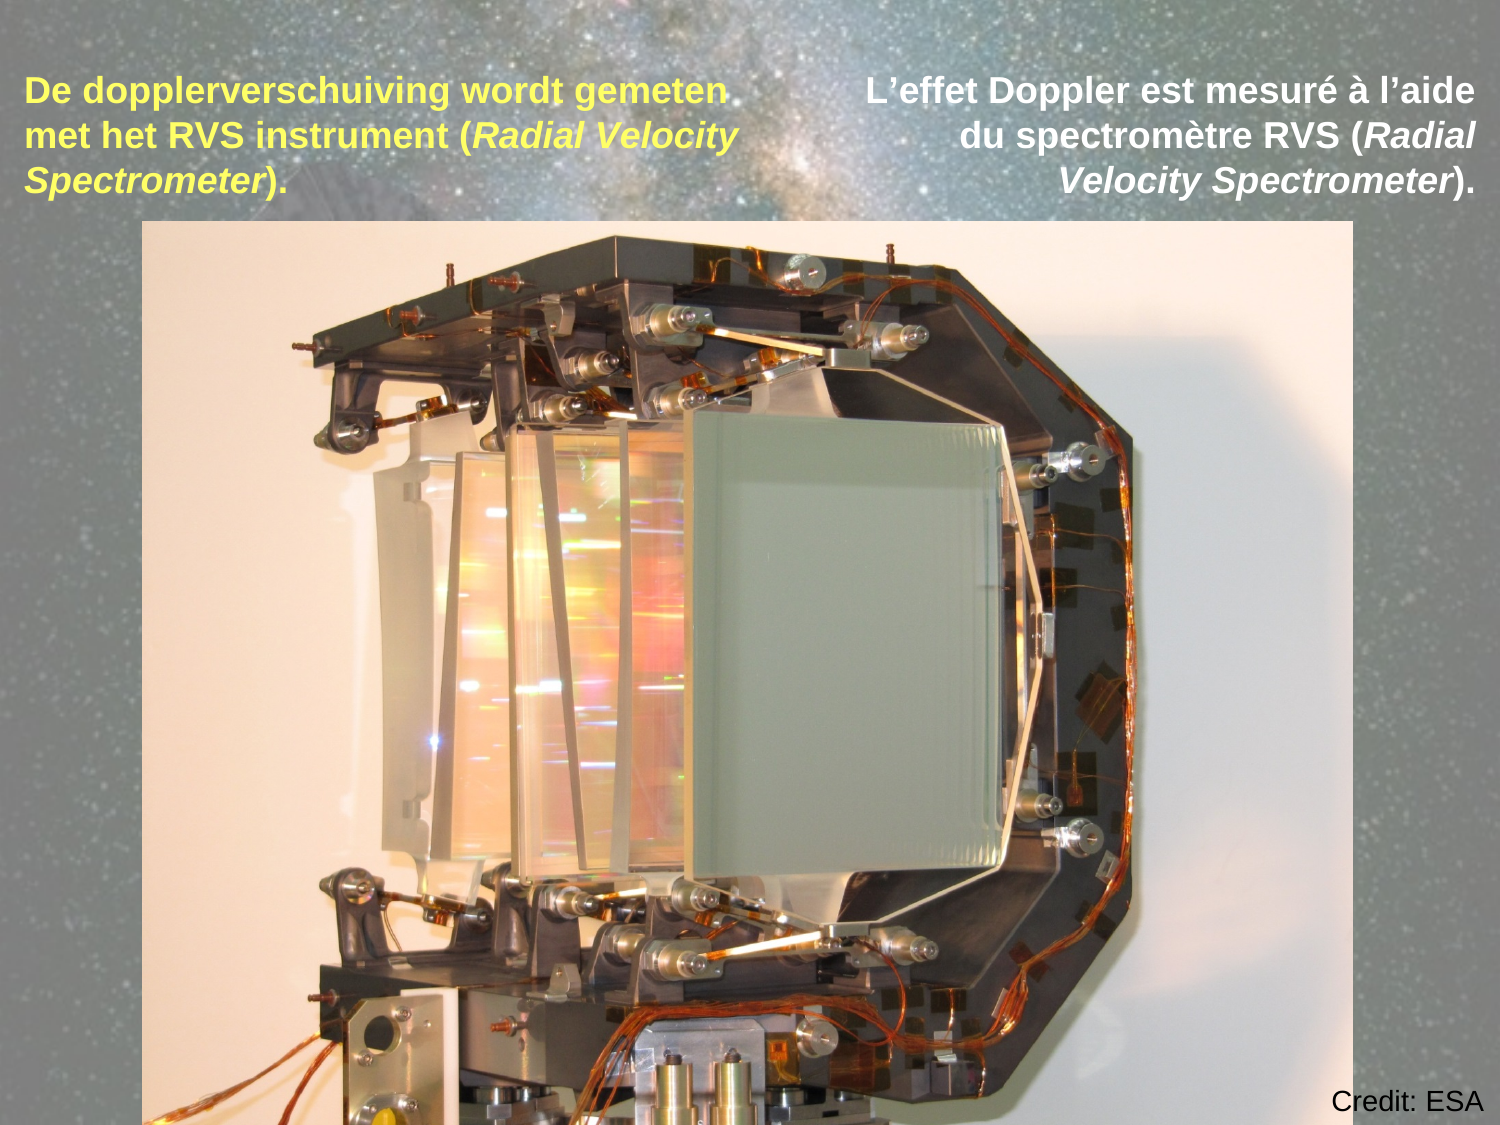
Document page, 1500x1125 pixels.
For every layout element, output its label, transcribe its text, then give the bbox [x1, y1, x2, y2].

text_box L’effet Doppler est mesuré à l’aide du spectromètre RVS (Radial Velocity Spectrometer). [799, 58, 1491, 209]
picture [0, 0, 1500, 1125]
text_box De dopplerverschuiving wordt gemeten met het RVS instrument (Radial Velocity Spectrometer). [9, 58, 772, 254]
text_box Credit: ESA [1316, 1074, 1500, 1125]
